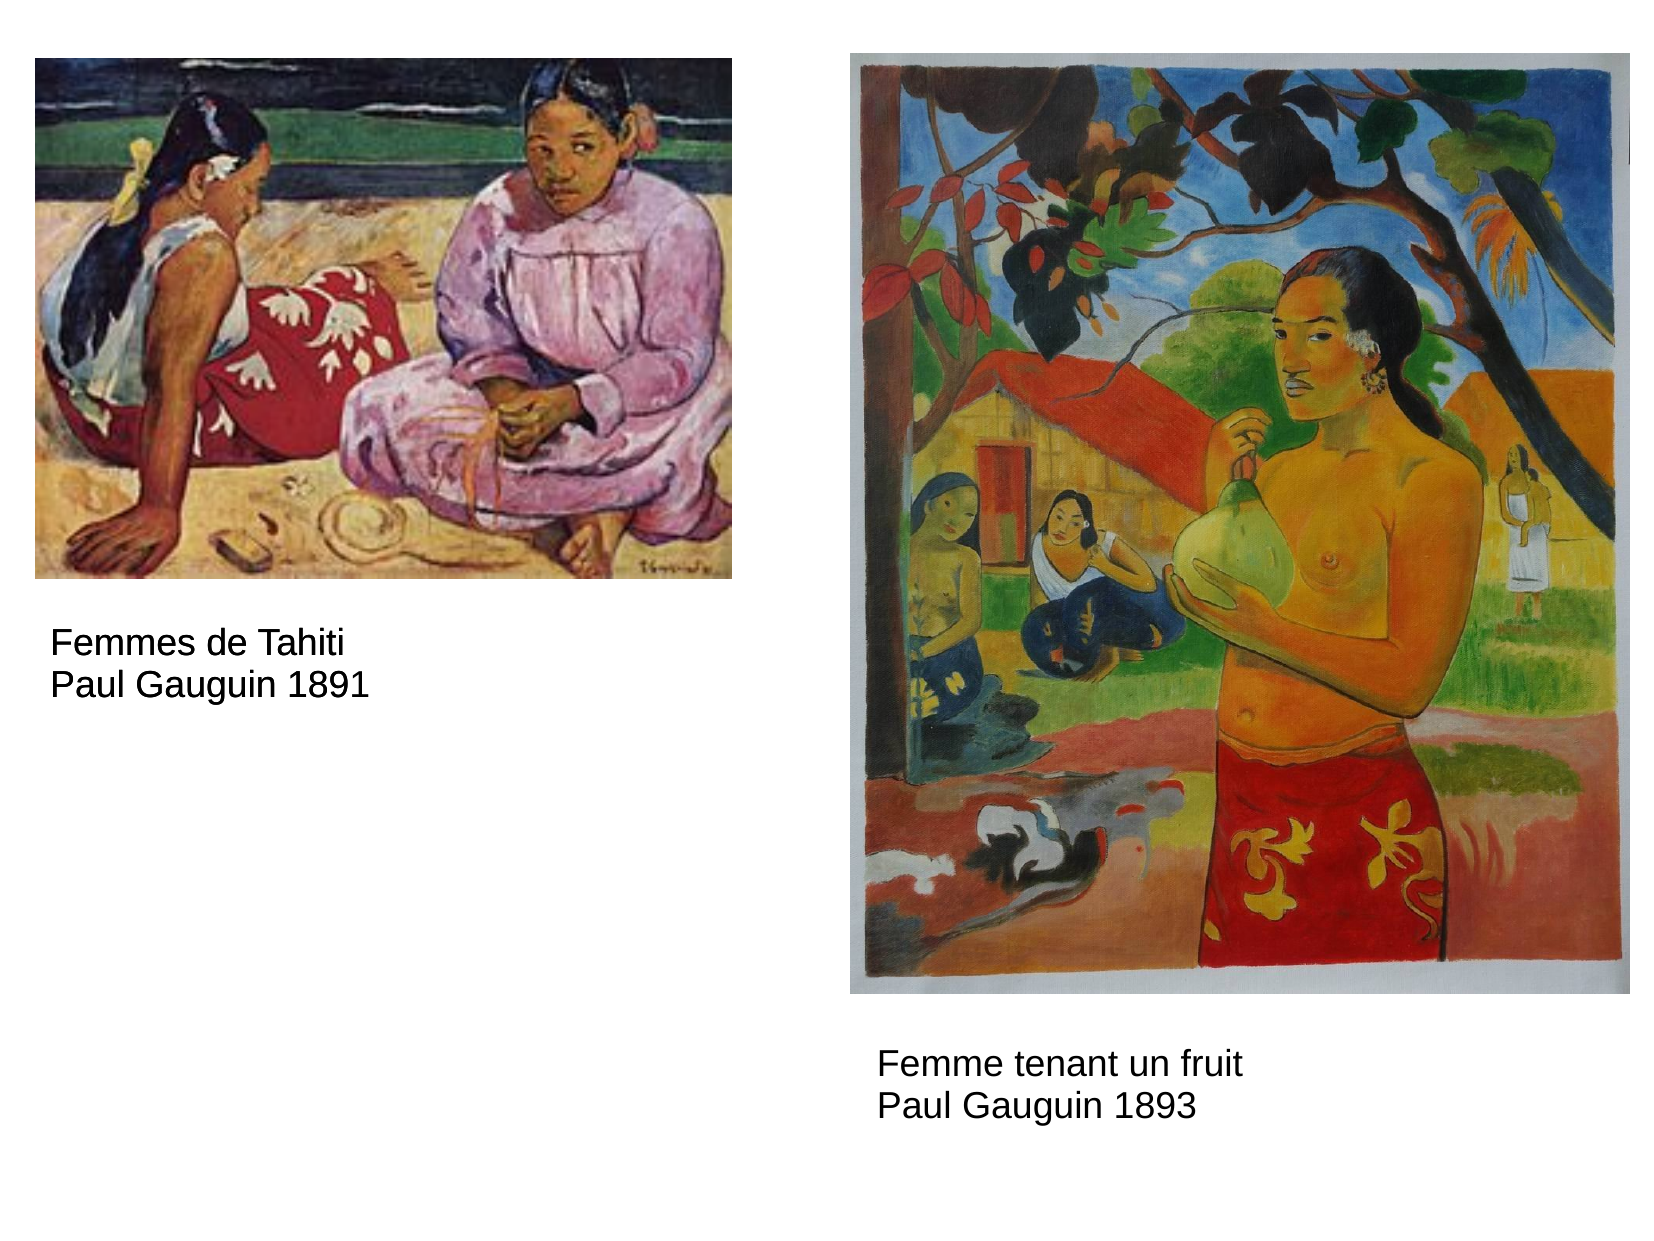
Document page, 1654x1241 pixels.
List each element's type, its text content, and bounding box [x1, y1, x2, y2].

picture [850, 53, 1630, 994]
text_box Femme tenant un fruit Paul Gauguin 1893 [862, 1035, 1536, 1134]
text_box Femmes de Tahiti Paul Gauguin 189 [35, 614, 709, 714]
picture [35, 58, 732, 579]
